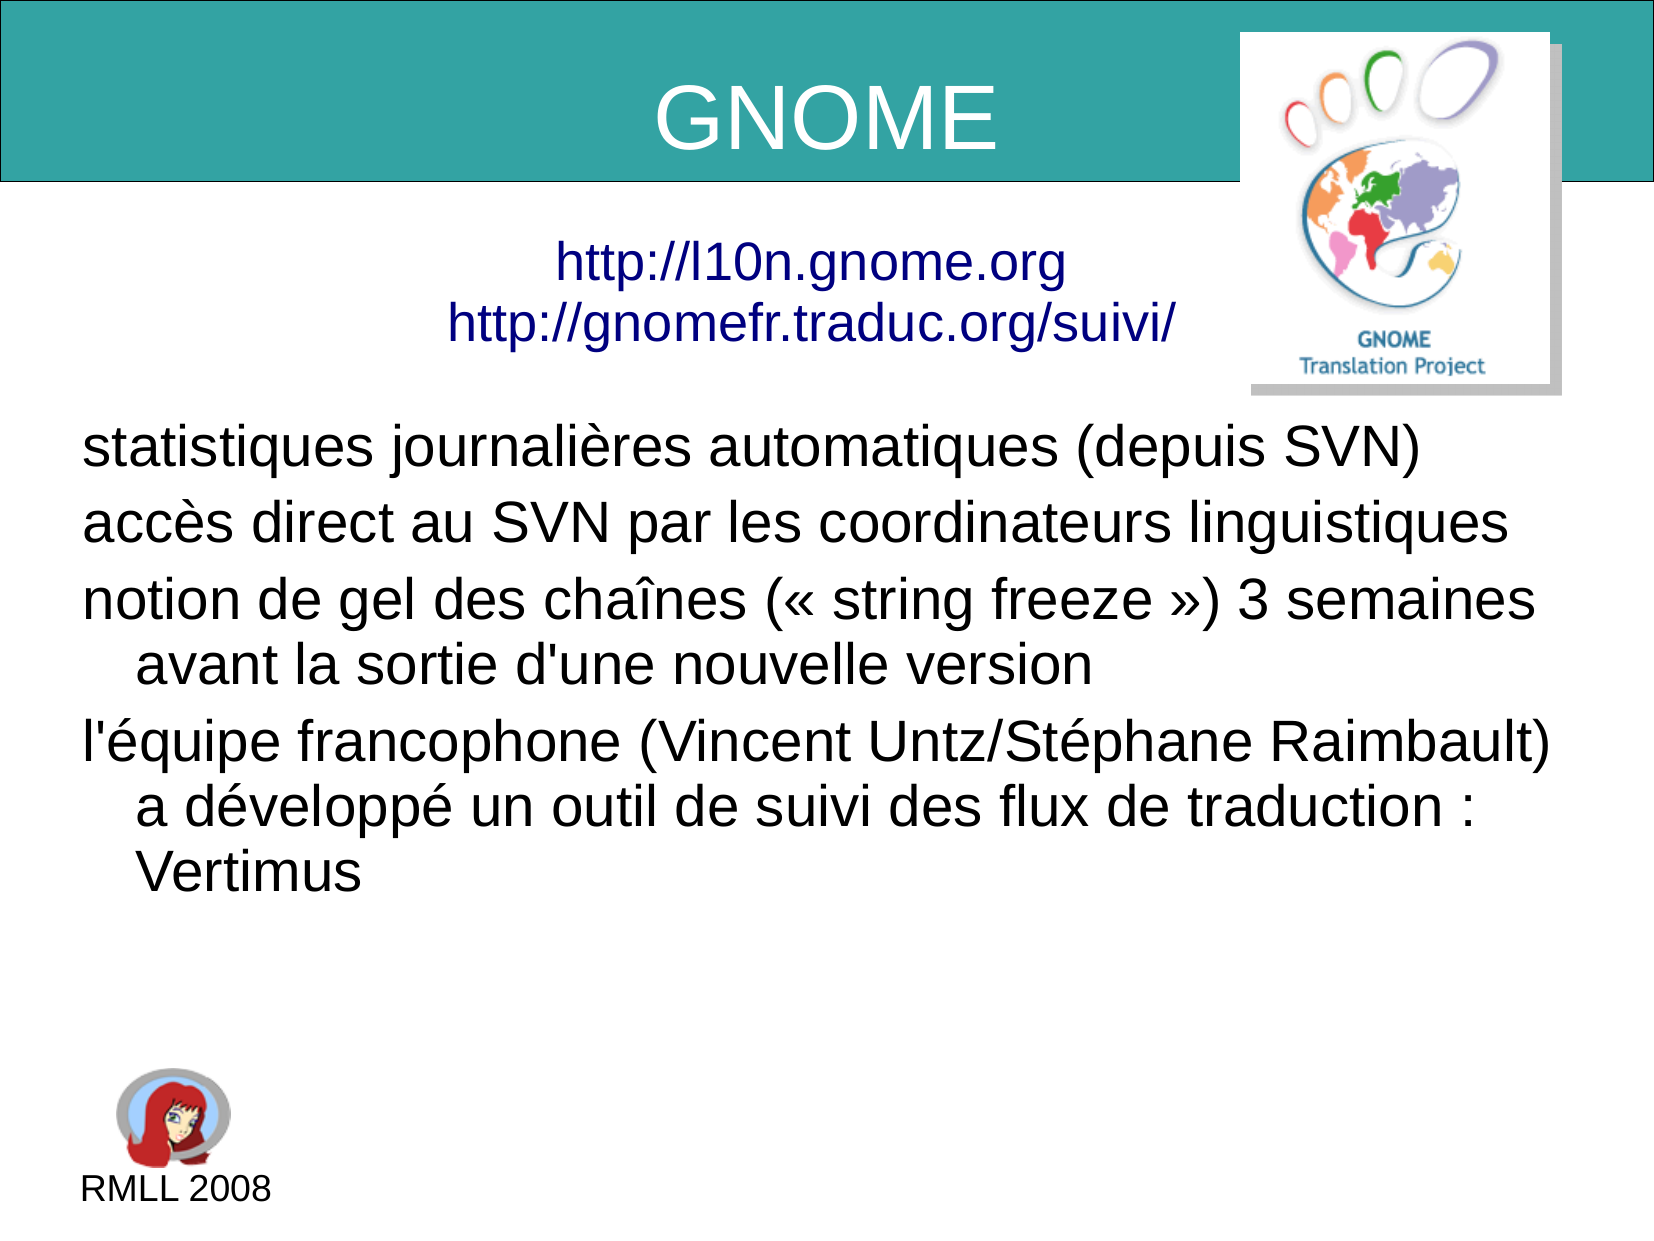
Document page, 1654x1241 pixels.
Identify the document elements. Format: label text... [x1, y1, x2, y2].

picture [1240, 32, 1550, 384]
picture [116, 1102, 231, 1168]
subtitle statistiques journalières automatiques (depuis SVN) accès direct au SVN par les coordinateurs linguistiques notion de gel des chaînes (« string freeze ») 3 semaines avant la sortie d'une nouvelle version l'équipe francophone (Vincent Untz/Stéphane Raimbault) a développé un outil de suivi des flux de traduction : Vertimus [82, 413, 1571, 1102]
text_box http://l10n.gnome.org http://gnomefr.traduc.org/suivi/ [324, 224, 1240, 374]
title GNOME [82, 21, 1571, 214]
